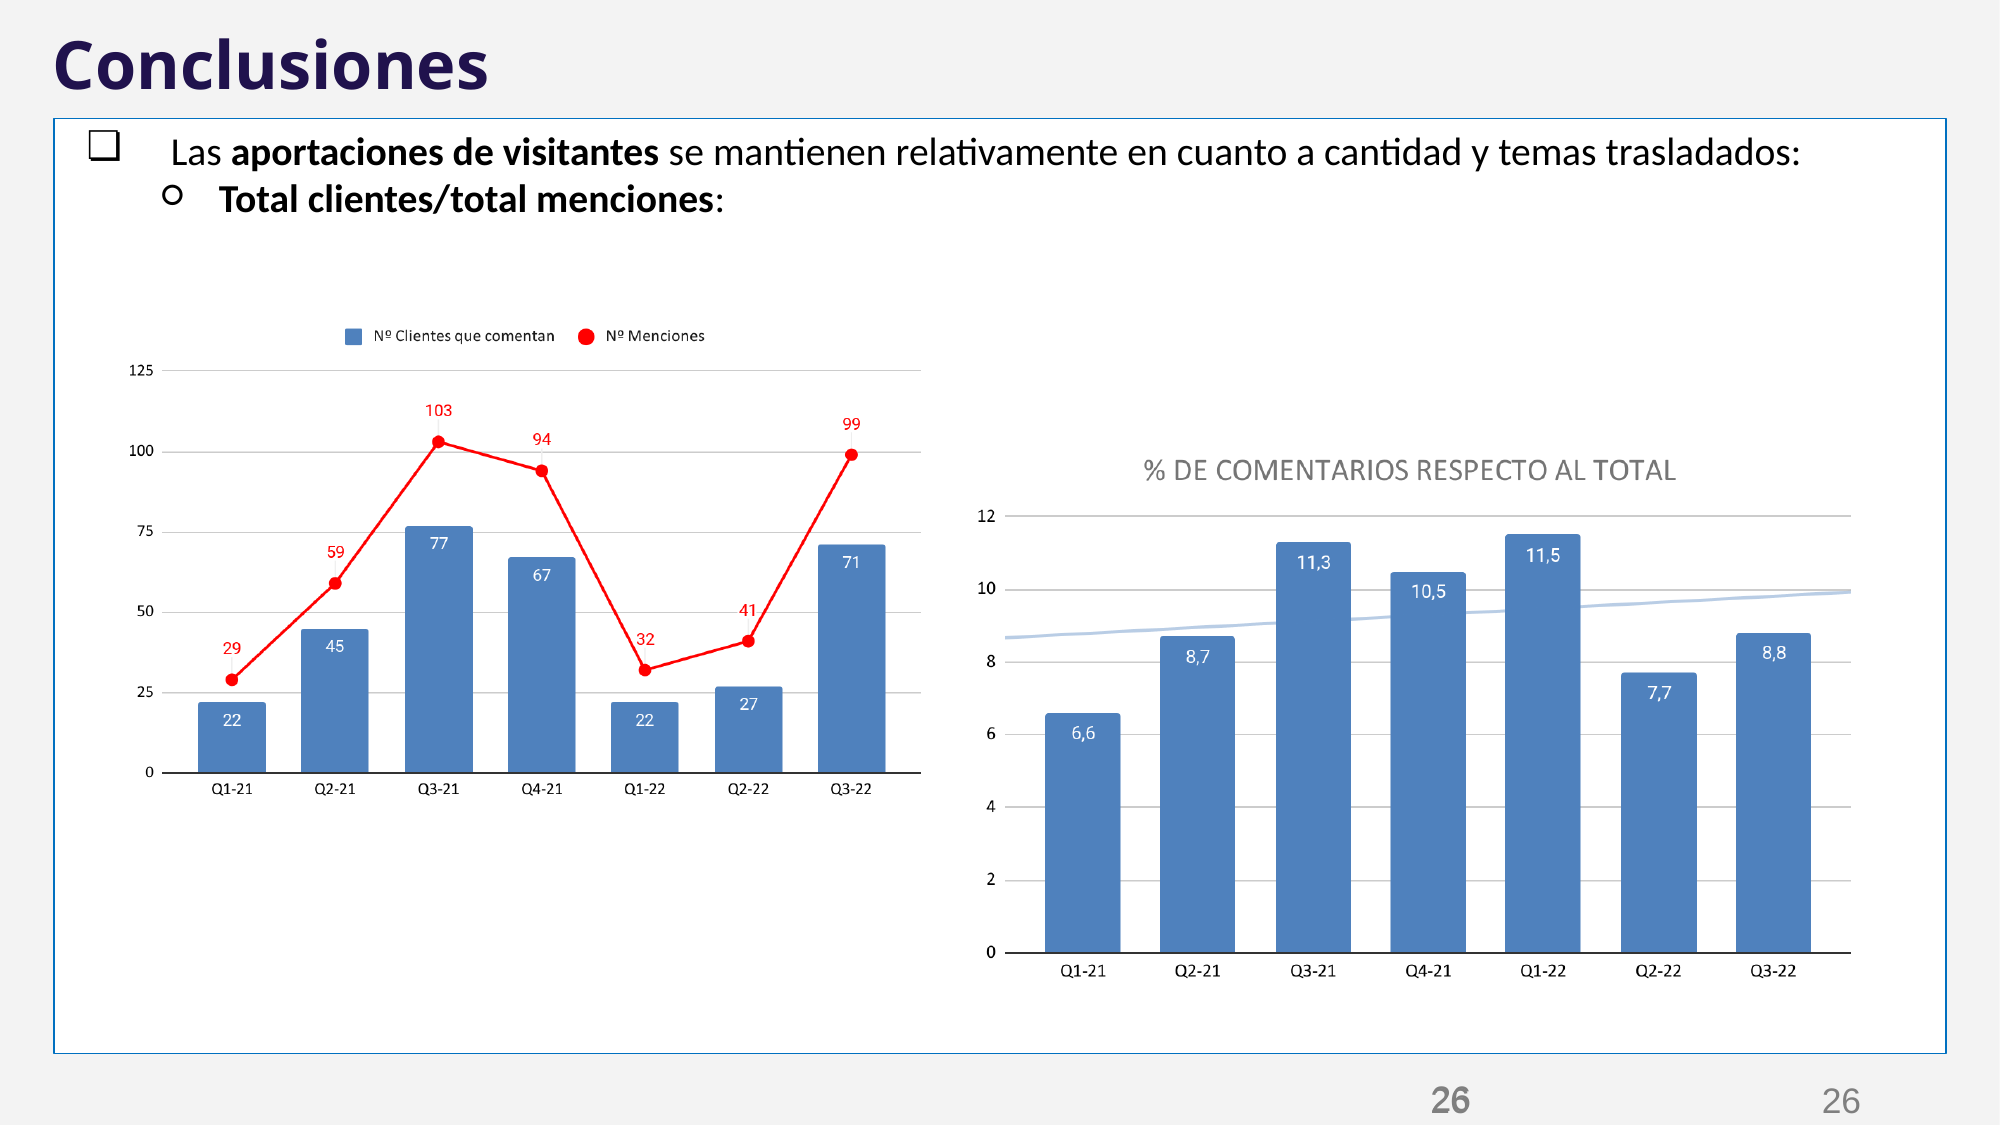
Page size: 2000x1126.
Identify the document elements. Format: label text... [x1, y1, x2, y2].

text_box <number> [1412, 1069, 1880, 1126]
text_box Las aportaciones de visitantes se mantienen relativamente en cuanto a cantidad y temas trasladados: Total clientes/total menciones: [53, 118, 1947, 1054]
picture [102, 302, 1880, 1010]
text_box Conclusiones [52, 0, 1945, 126]
